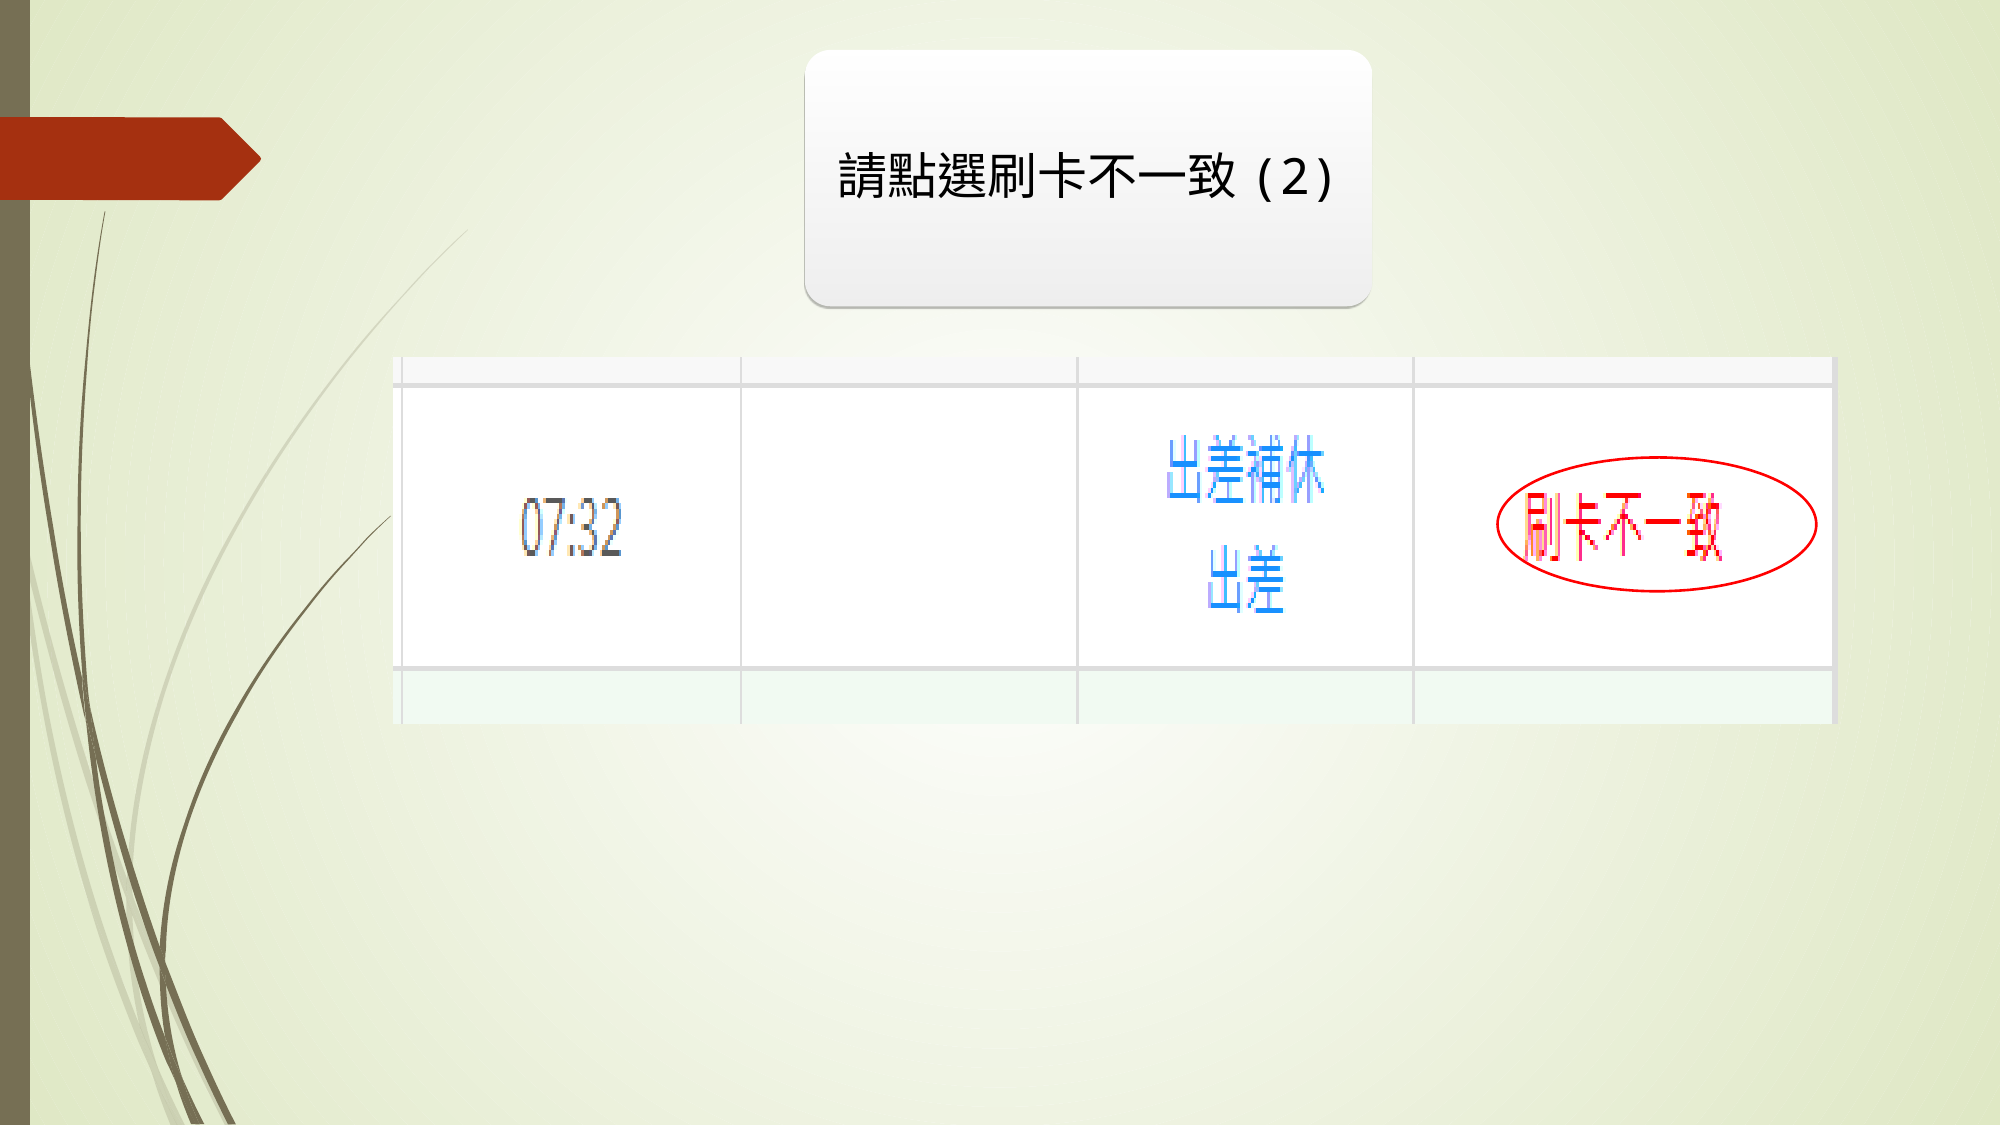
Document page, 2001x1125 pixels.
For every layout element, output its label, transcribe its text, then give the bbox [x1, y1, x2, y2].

picture [393, 357, 1838, 724]
text_box [804, 49, 1373, 307]
text_box 請點選刷卡不一致(2) [814, 57, 1363, 299]
